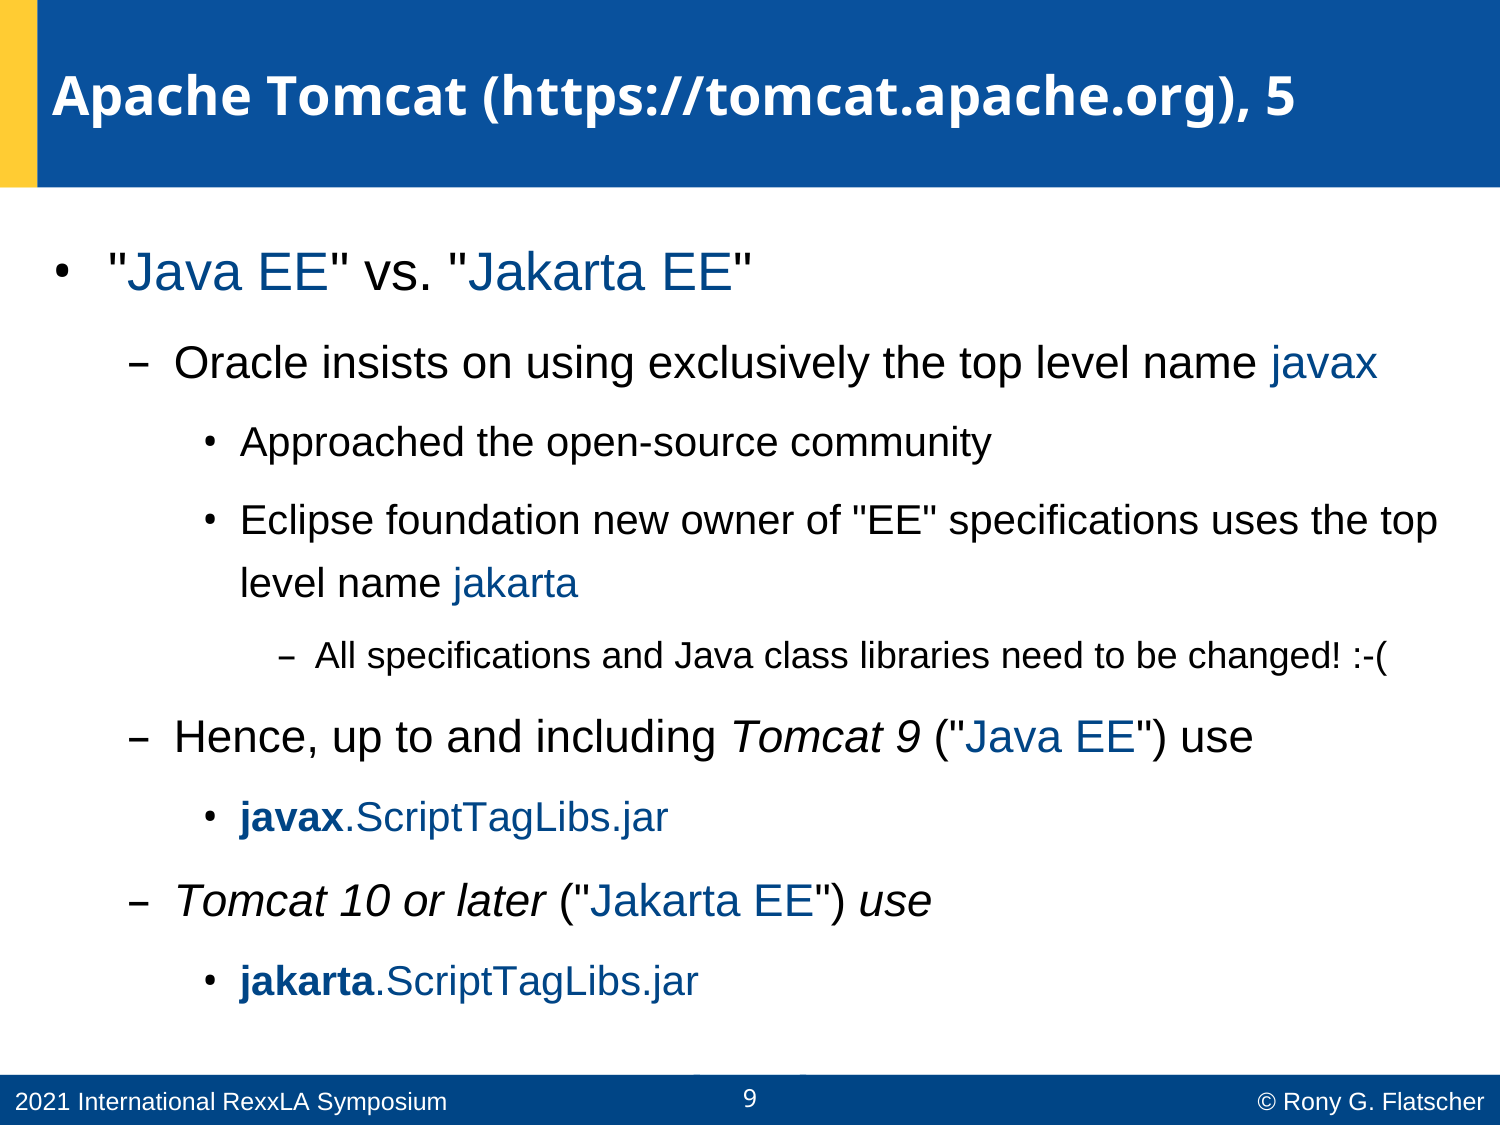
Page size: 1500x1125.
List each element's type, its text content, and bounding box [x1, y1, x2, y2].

title Apache Tomcat (https://tomcat.apache.org), 5 [37, 0, 1500, 188]
list "Java EE" vs. "Jakarta EE" Oracle insists on using exclusively the top level name javax Approached the open-source community Eclipse foundation new owner of "EE" specifications uses the top level name jakarta All specifications and Java class libraries need to be changed! :-( Hence, up to and including Tomcat 9 ("Java EE") use javax.ScriptTagLibs.jar Tomcat 10 or later ("Jakarta EE") use jakarta.ScriptTagLibs.jar [37, 212, 1500, 1051]
